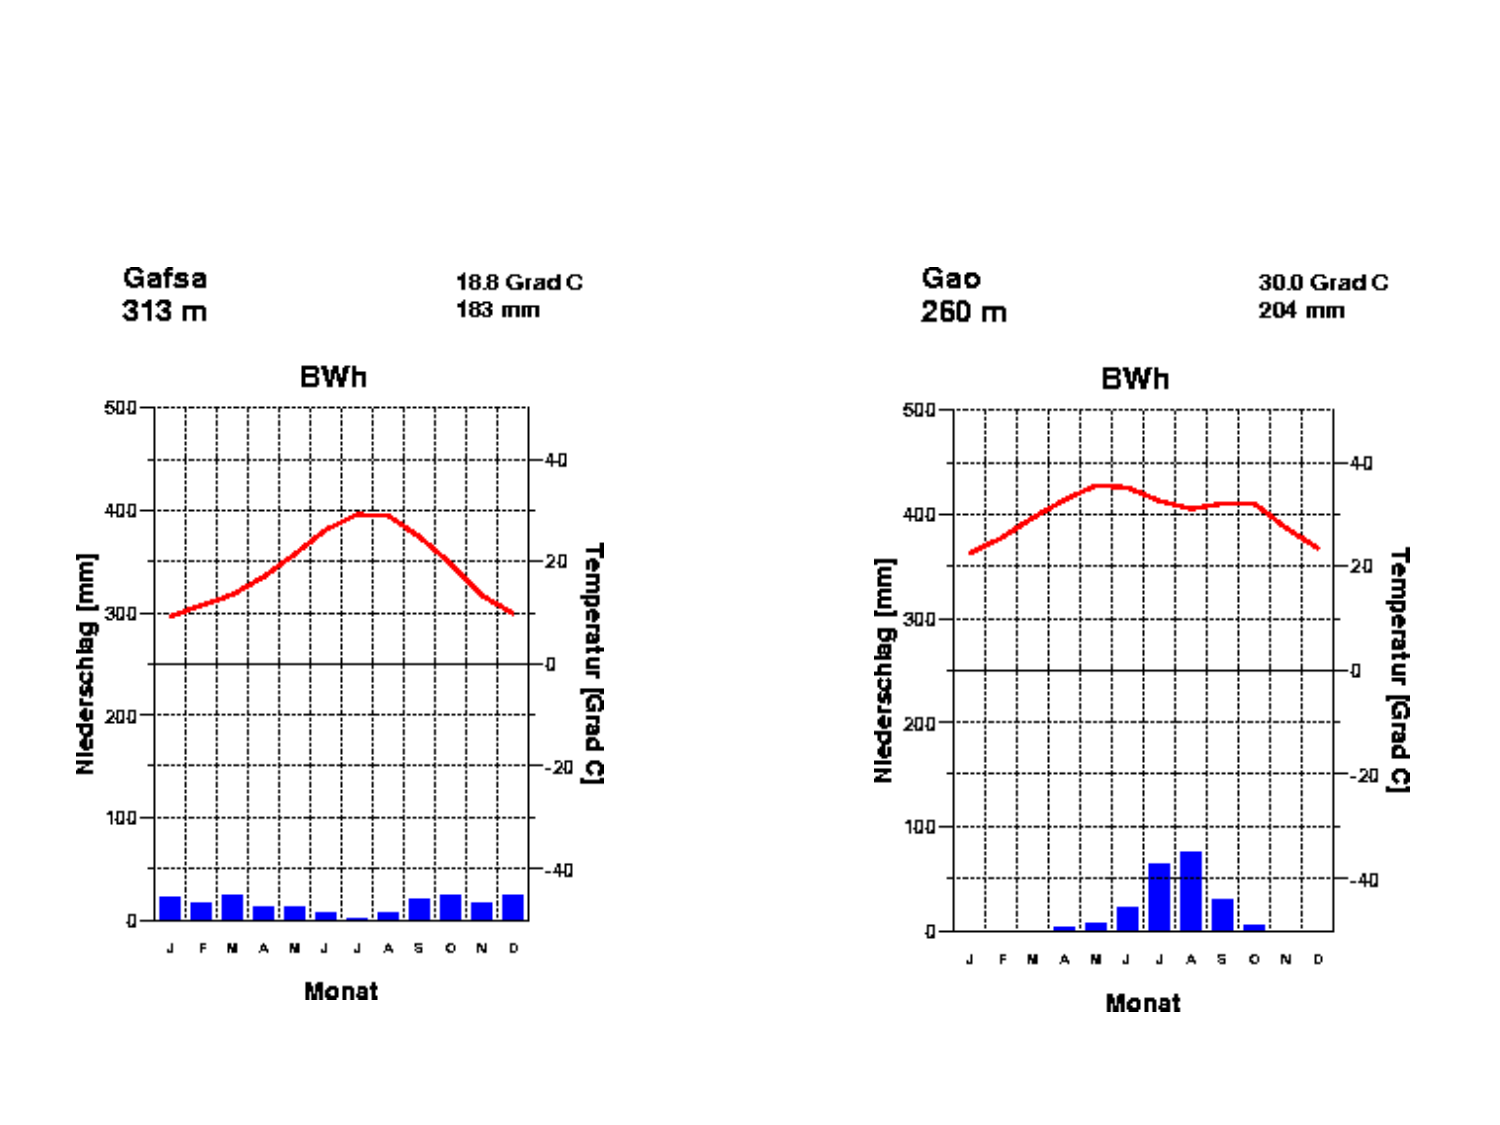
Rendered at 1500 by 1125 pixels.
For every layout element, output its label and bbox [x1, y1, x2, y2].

picture [874, 267, 1410, 1012]
picture [76, 267, 604, 1000]
